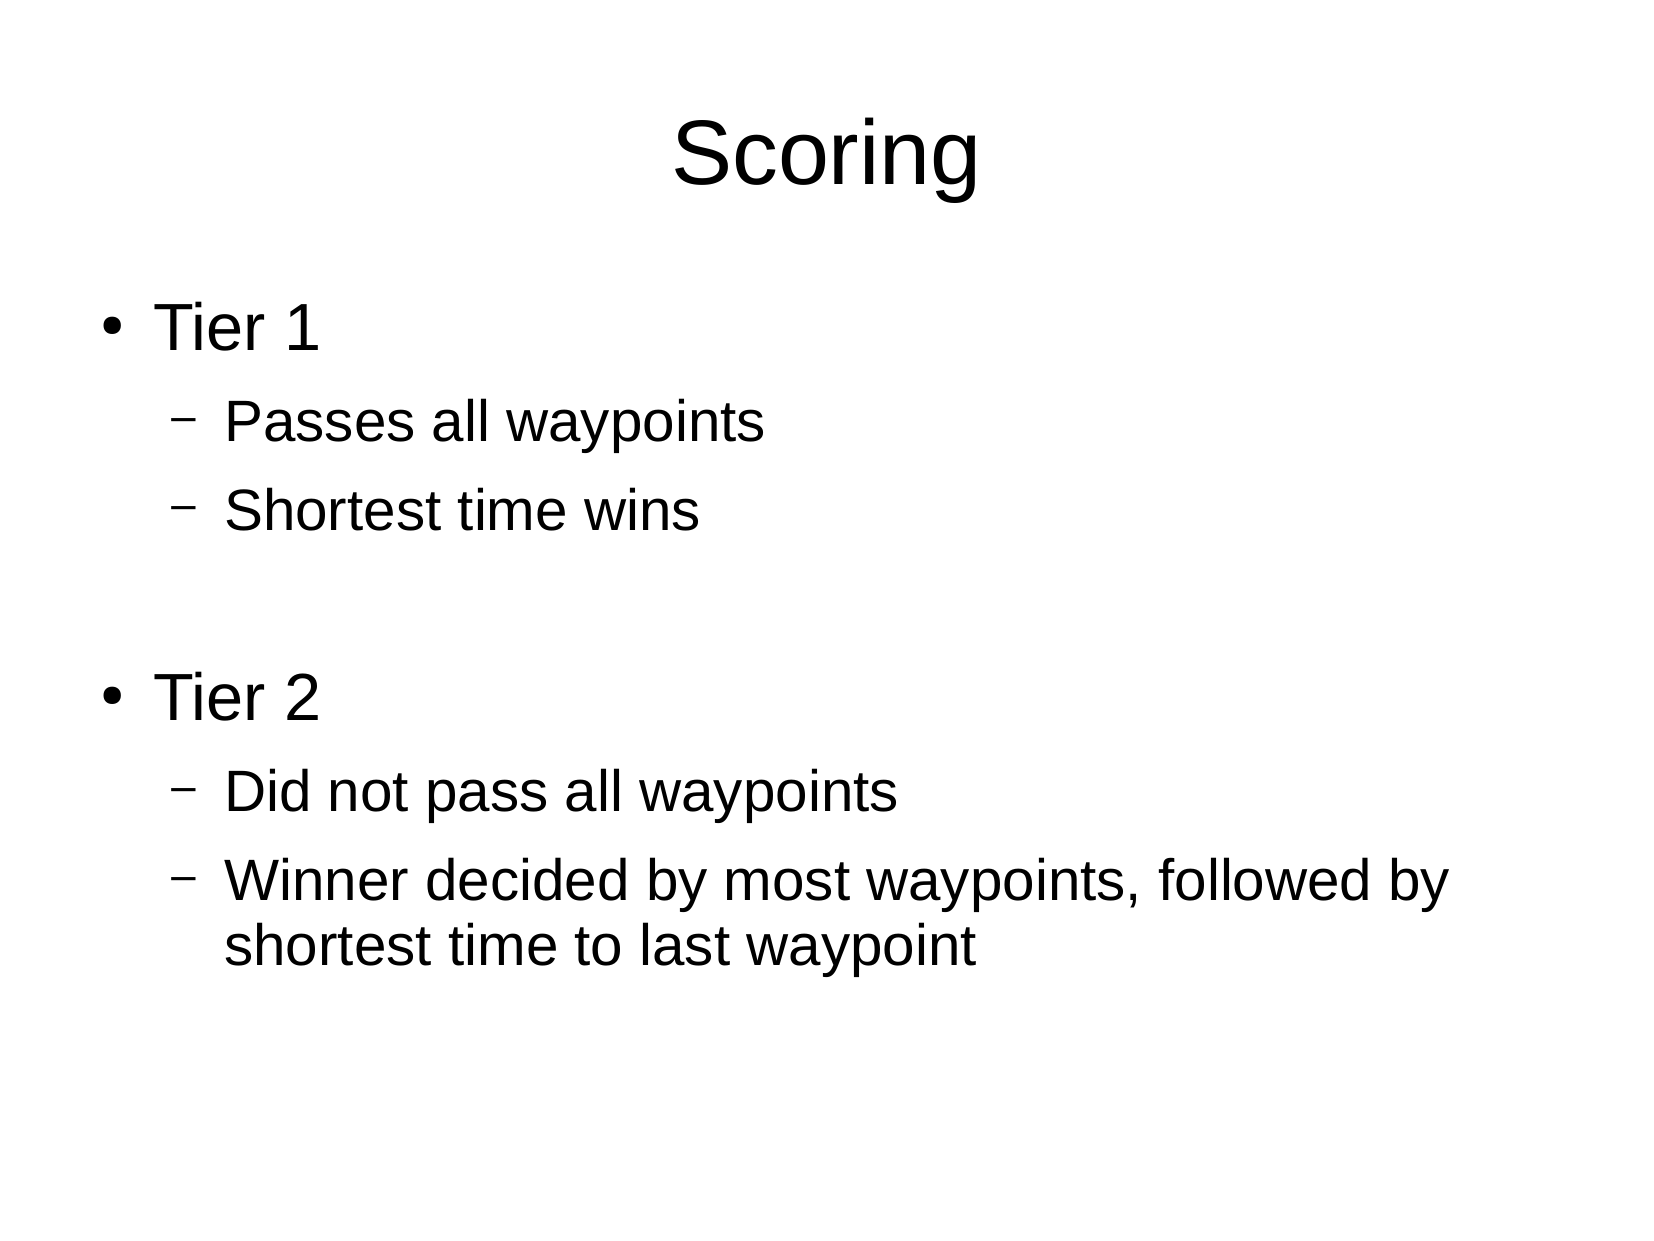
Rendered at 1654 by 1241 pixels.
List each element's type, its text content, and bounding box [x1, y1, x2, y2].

title Scoring [82, 49, 1571, 257]
list Tier 1 Passes all waypoints Shortest time wins Tier 2 Did not pass all waypoints Winner decided by most waypoints, followed by shortest time to last waypoint [82, 290, 1571, 1010]
